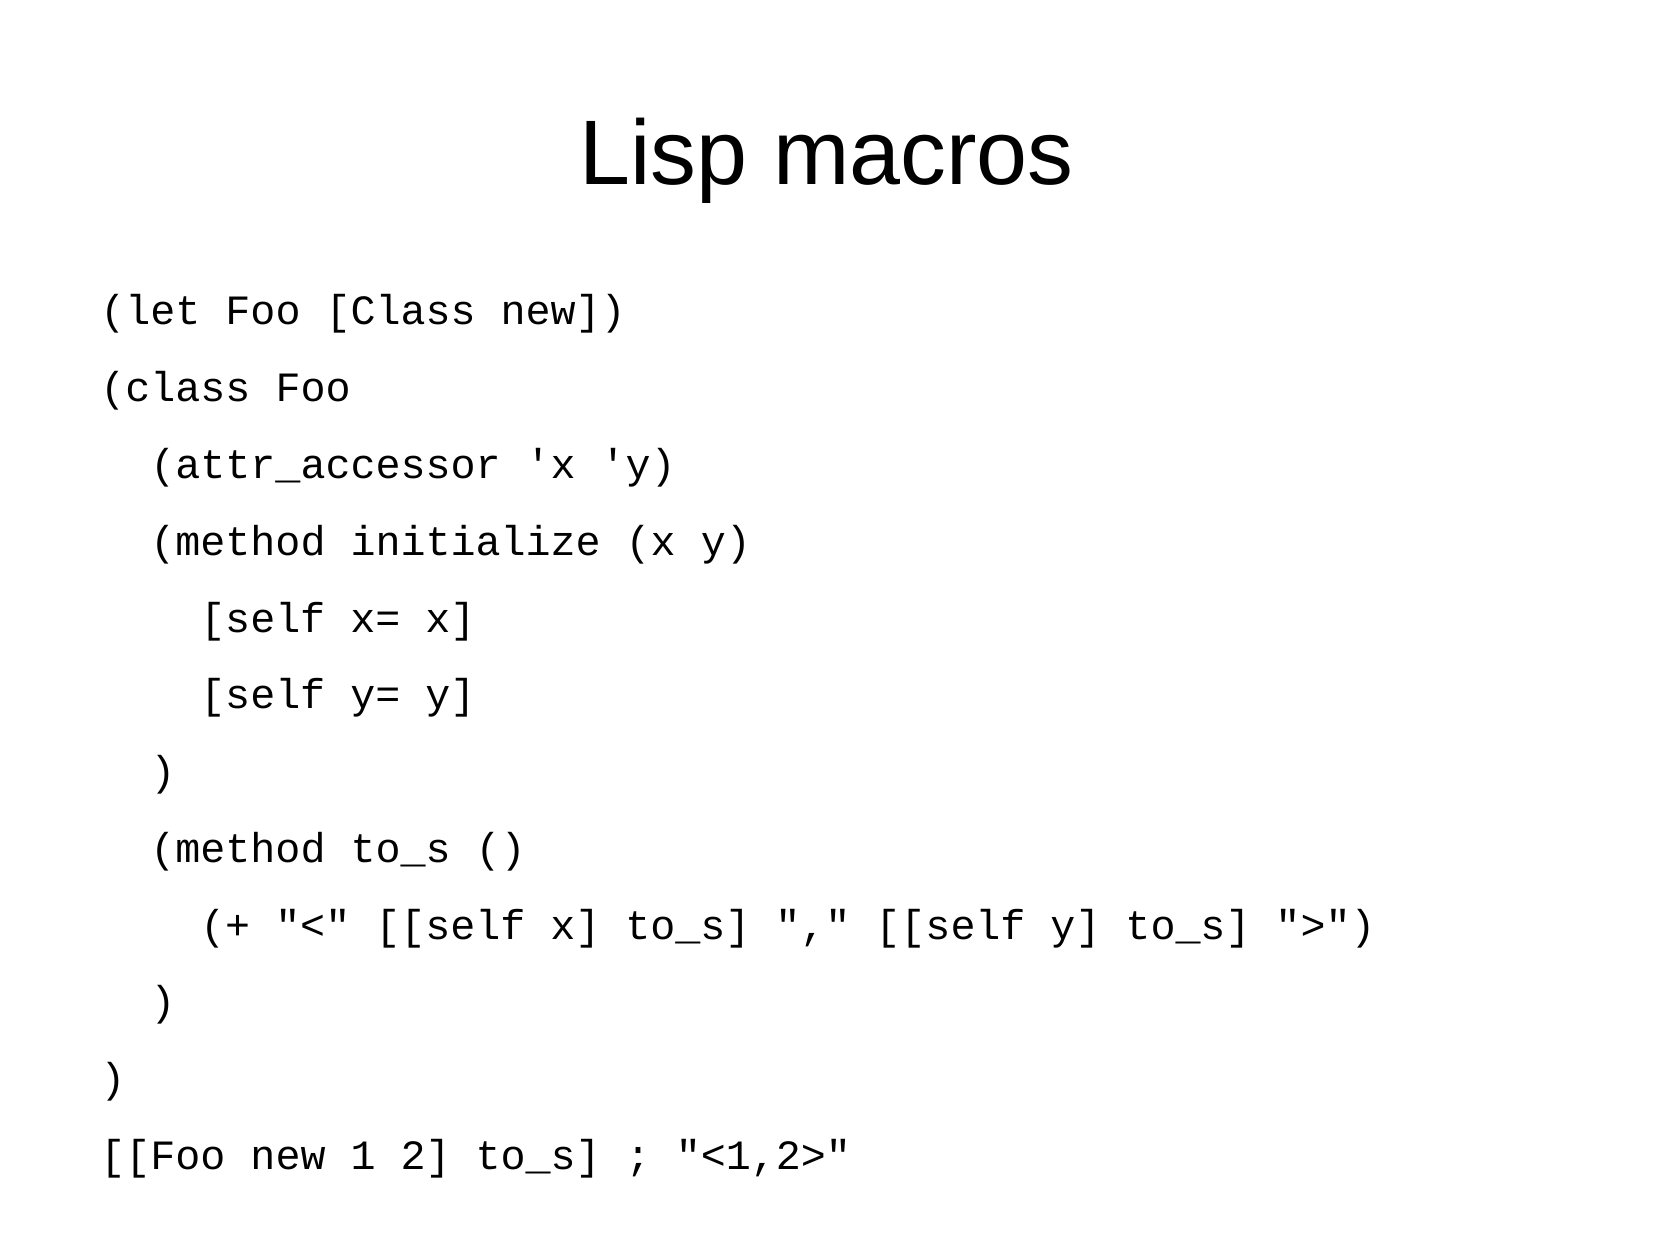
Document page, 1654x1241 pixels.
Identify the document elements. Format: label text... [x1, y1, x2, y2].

title Lisp macros [82, 56, 1571, 250]
list (let Foo [Class new]) (class Foo (attr_accessor 'x 'y) (method initialize (x y) [self x= x] [self y= y] ) (method to_s () (+ "<" [[self x] to_s] "," [[self y] to_s] ">") ) ) [[Foo new 1 2] to_s] ; "<1,2>" [82, 290, 1571, 1241]
